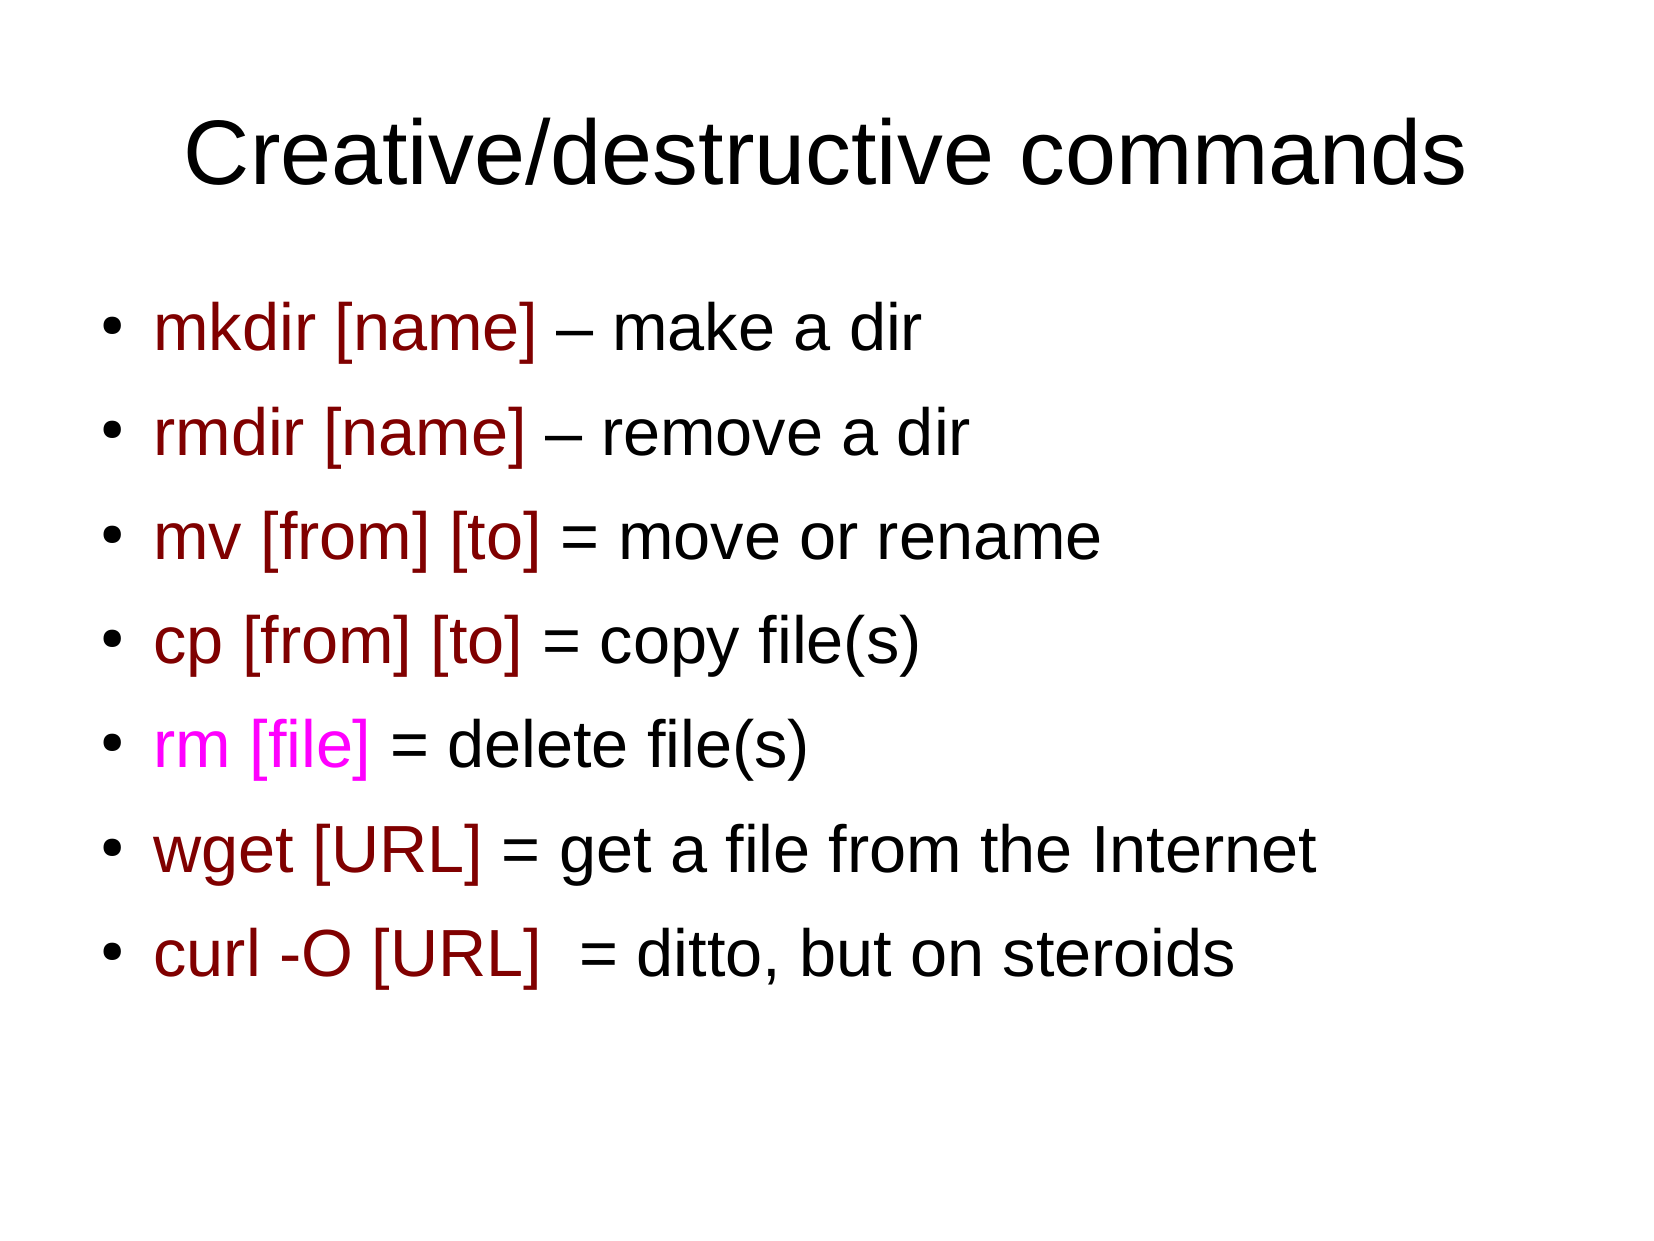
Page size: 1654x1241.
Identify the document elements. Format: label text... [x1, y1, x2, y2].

title Creative/destructive commands [82, 49, 1571, 257]
list mkdir [name] – make a dir rmdir [name] – remove a dir mv [from] [to] = move or rename cp [from] [to] = copy file(s) rm [file] = delete file(s) wget [URL] = get a file from the Internet curl -O [URL] = ditto, but on steroids [82, 290, 1538, 1010]
